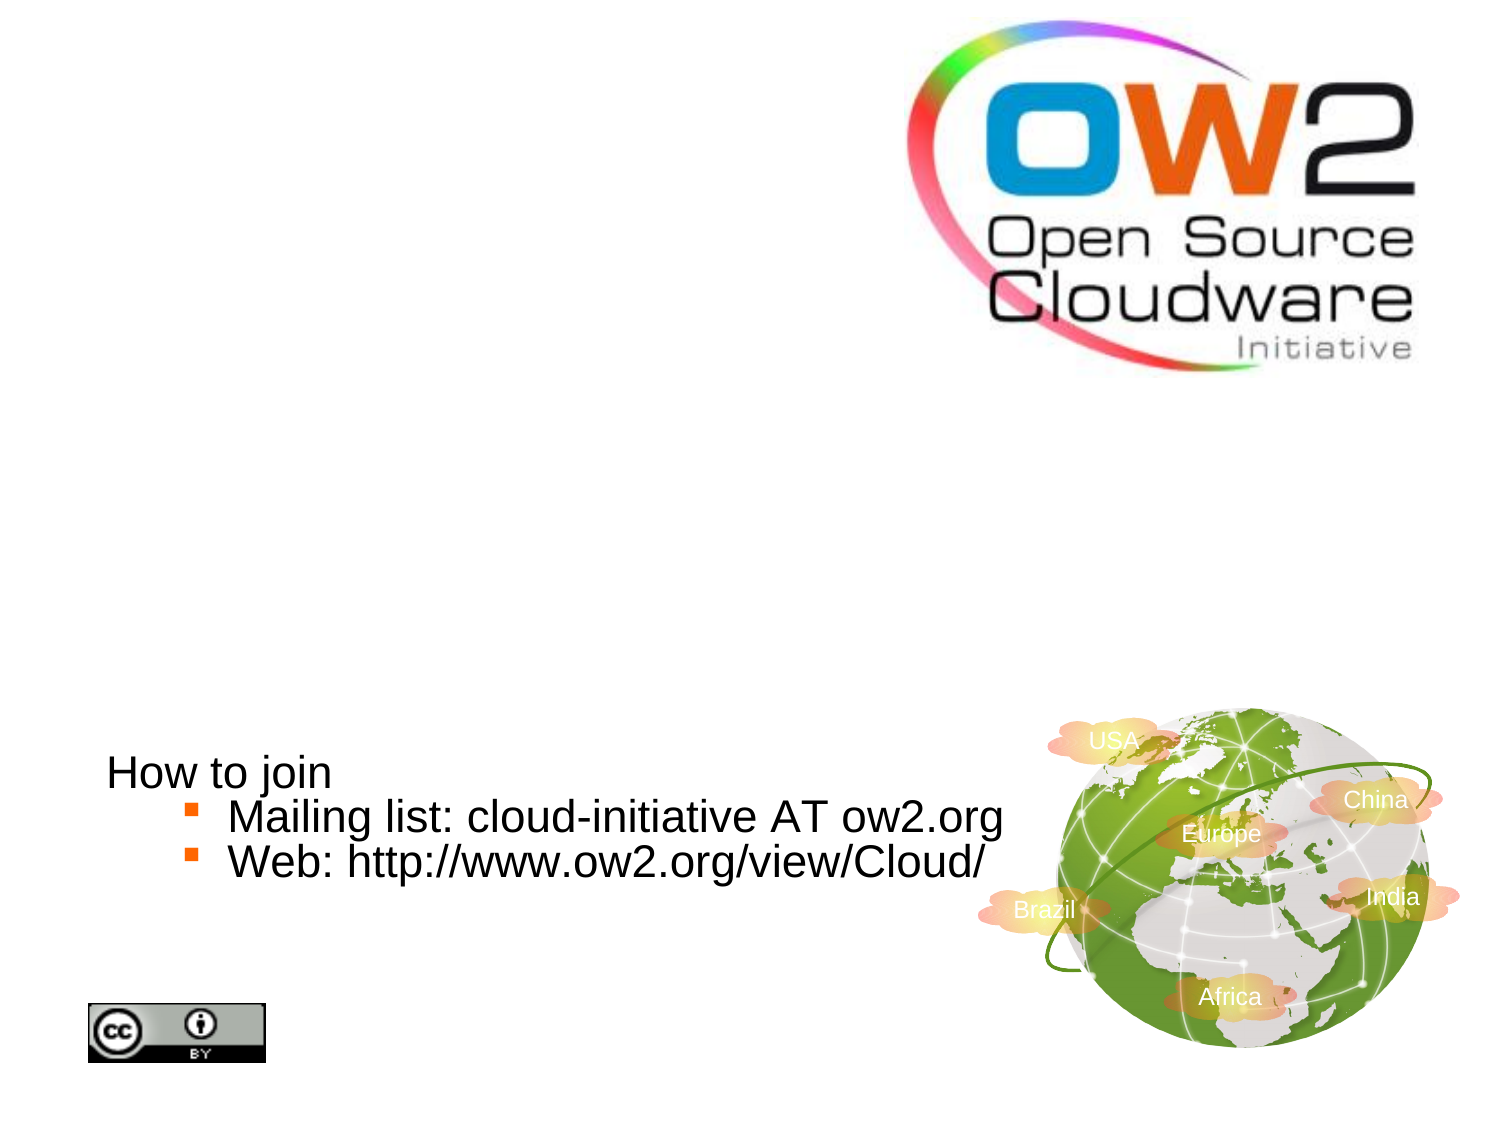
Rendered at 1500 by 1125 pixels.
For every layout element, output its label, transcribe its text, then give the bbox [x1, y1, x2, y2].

text_box India [1326, 874, 1460, 923]
picture [1045, 697, 1444, 1060]
picture [88, 1003, 266, 1063]
text_box Brazil [978, 897, 1112, 936]
text_box How to join Mailing list: cloud-initiative AT ow2.org Web: http://www.ow2.org/view/Cloud/ [91, 741, 1089, 897]
text_box China [1309, 776, 1443, 826]
picture [904, 17, 1419, 378]
text_box USA [1051, 717, 1181, 767]
text_box Europe [1155, 810, 1289, 860]
text_box Africa [1163, 973, 1298, 1023]
